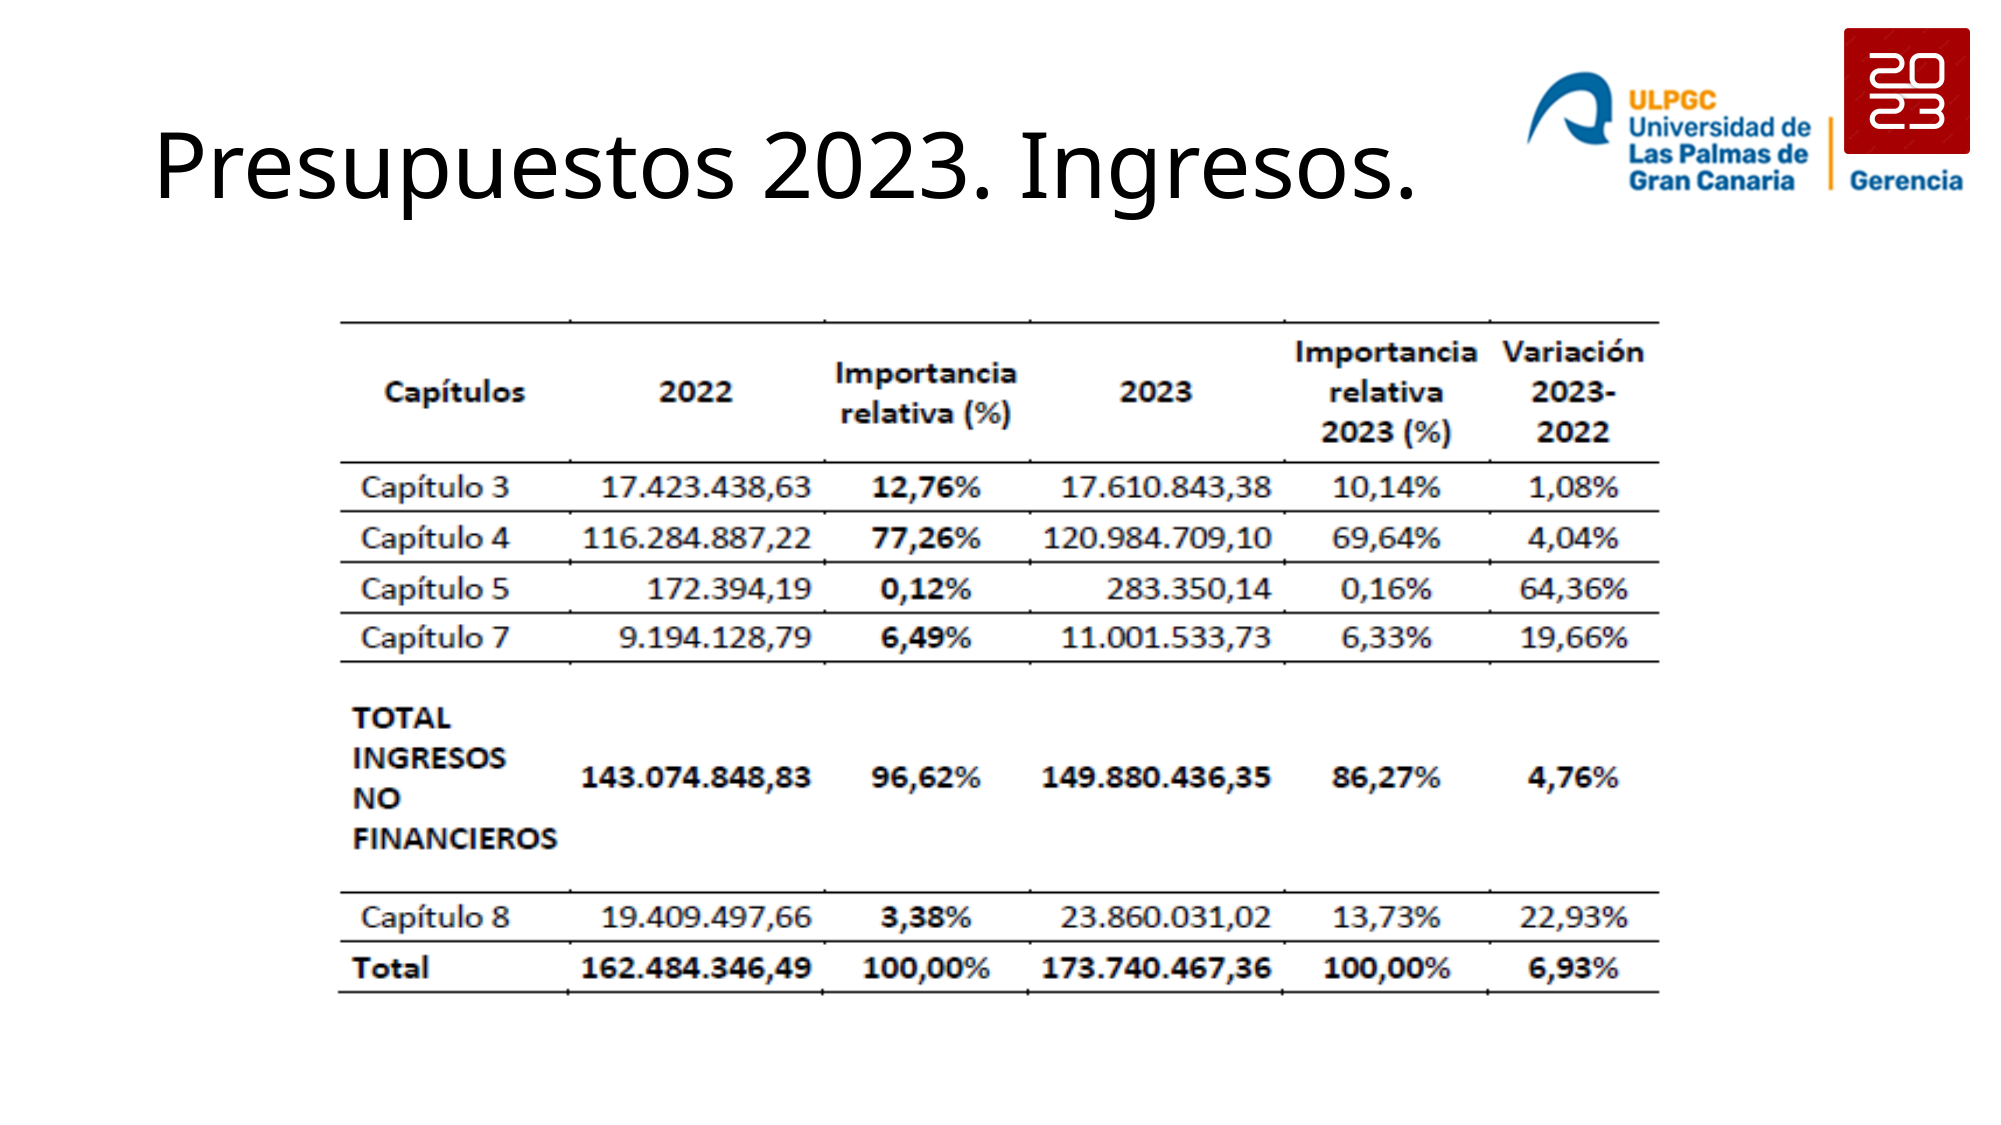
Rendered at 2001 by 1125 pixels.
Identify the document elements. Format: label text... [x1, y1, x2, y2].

picture [313, 301, 1693, 1015]
title Presupuestos 2023. Ingresos. [137, 59, 1863, 278]
picture [1493, 24, 2000, 232]
